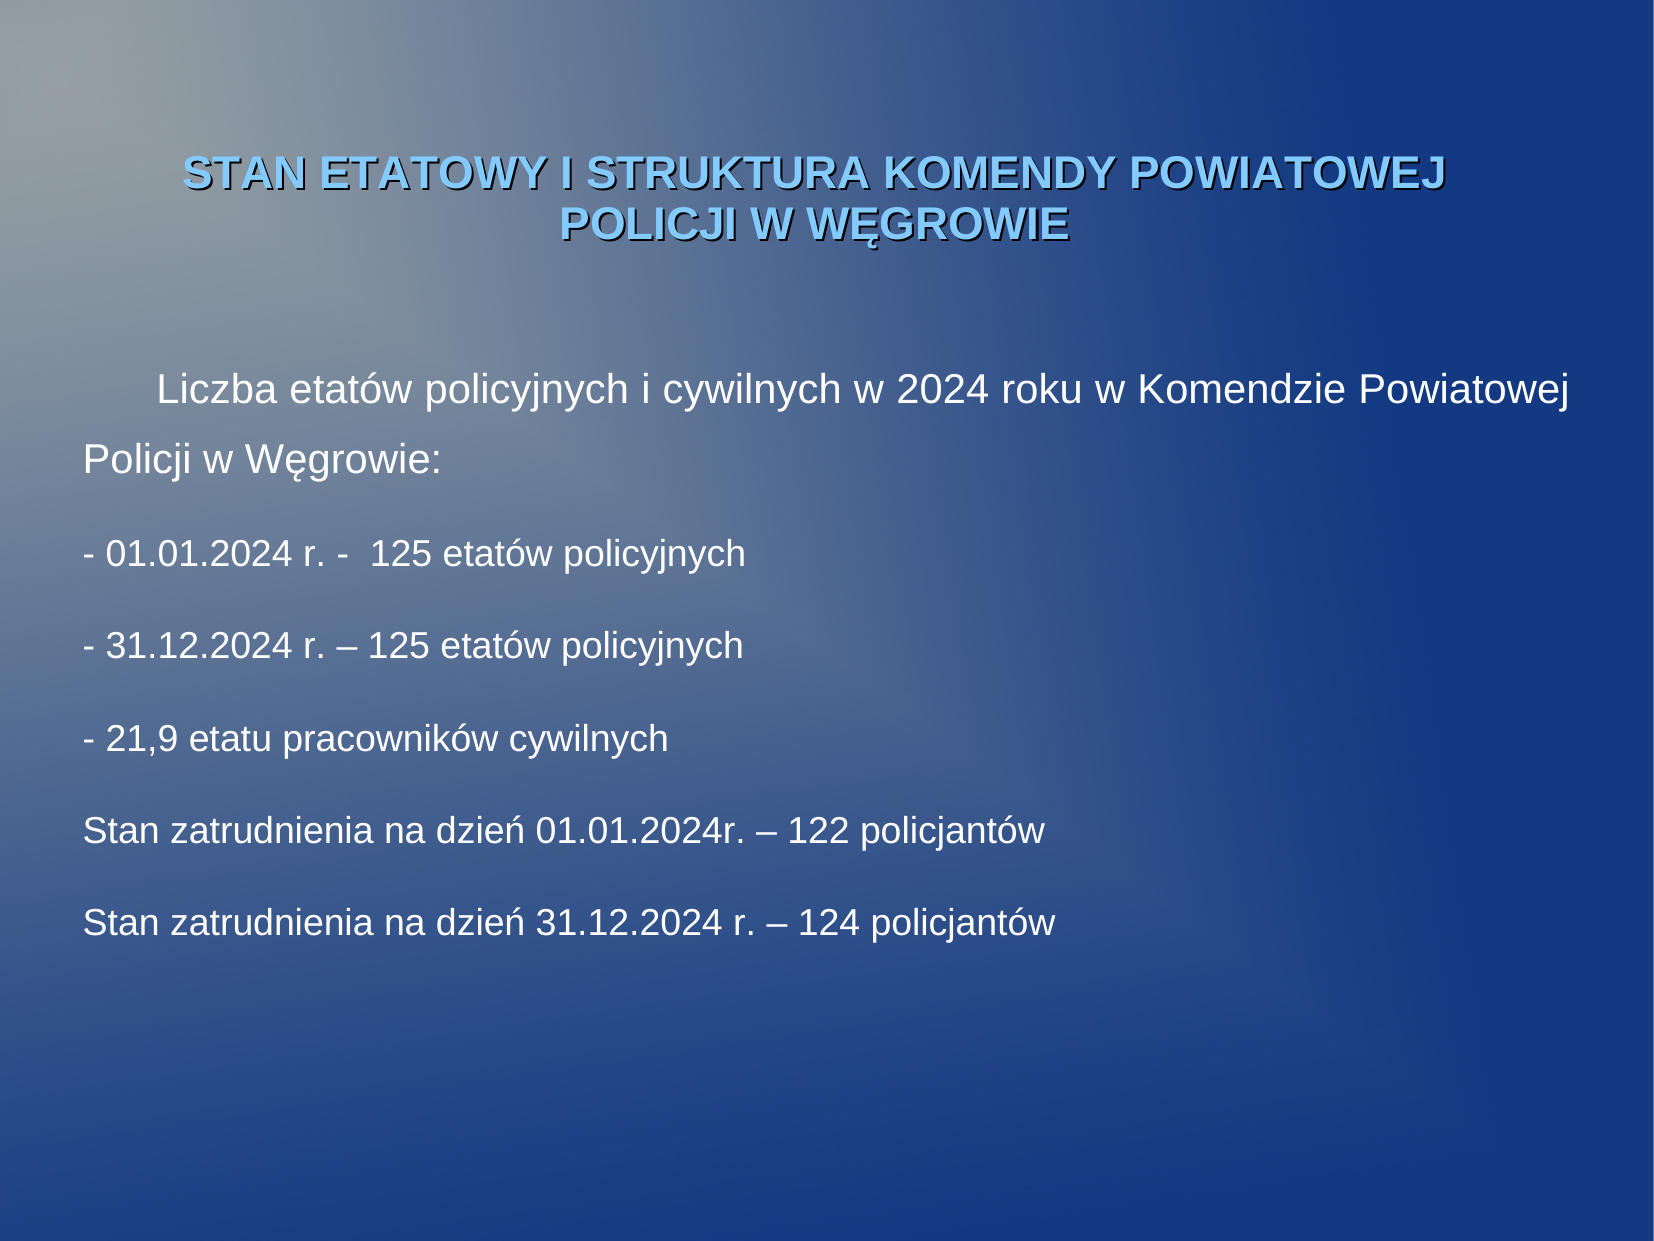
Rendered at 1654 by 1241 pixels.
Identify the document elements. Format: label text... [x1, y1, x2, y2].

list Liczba etatów policyjnych i cywilnych w 2024 roku w Komendzie Powiatowej Policji w Węgrowie: - 01.01.2024 r. - 125 etatów policyjnych - 31.12.2024 r. – 125 etatów policyjnych - 21,9 etatu pracowników cywilnych Stan zatrudnienia na dzień 01.01.2024r. – 122 policjantów Stan zatrudnienia na dzień 31.12.2024 r. – 124 policjantów [82, 342, 1571, 1161]
picture [0, 0, 1654, 1241]
title STAN ETATOWY I STRUKTURA KOMENDY POWIATOWEJ POLICJI W WĘGROWIE [106, 94, 1524, 302]
